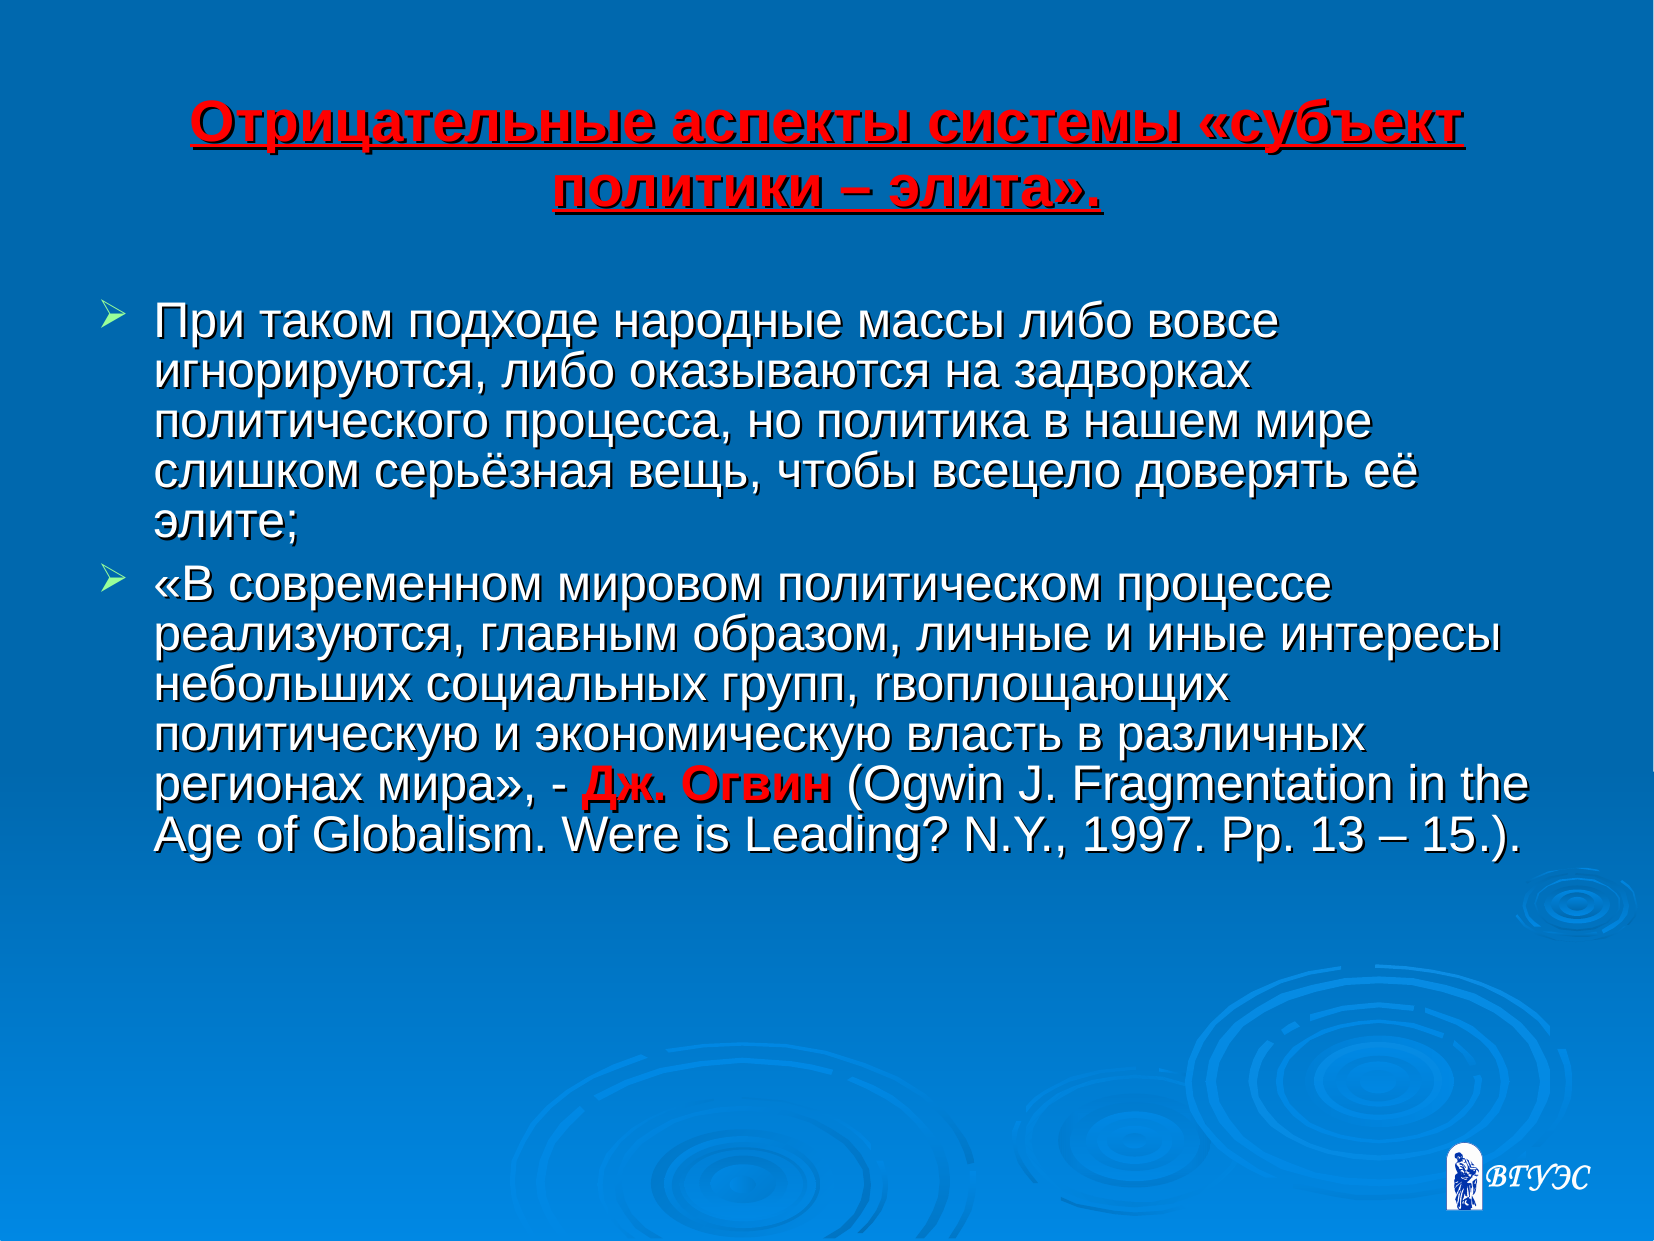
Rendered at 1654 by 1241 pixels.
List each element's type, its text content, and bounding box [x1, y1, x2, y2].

picture [1446, 1142, 1592, 1211]
list При таком подходе народные массы либо вовсе игнорируются, либо оказываются на задворках политического процесса, но политика в нашем мире слишком серьёзная вещь, чтобы всецело доверять её элите; «В современном мировом политическом процессе реализуются, главным образом, личные и иные интересы небольших социальных групп, rвоплощающих политическую и экономическую власть в различных регионах мира», - Дж. Огвин (Ogwin J. Fragmentation in the Age of Globalism. Were is Leading? N.Y., 1997. Pp. 13 – 15.). [82, 289, 1571, 1108]
title Отрицательные аспекты системы «субъект политики – элита». [82, 50, 1571, 257]
